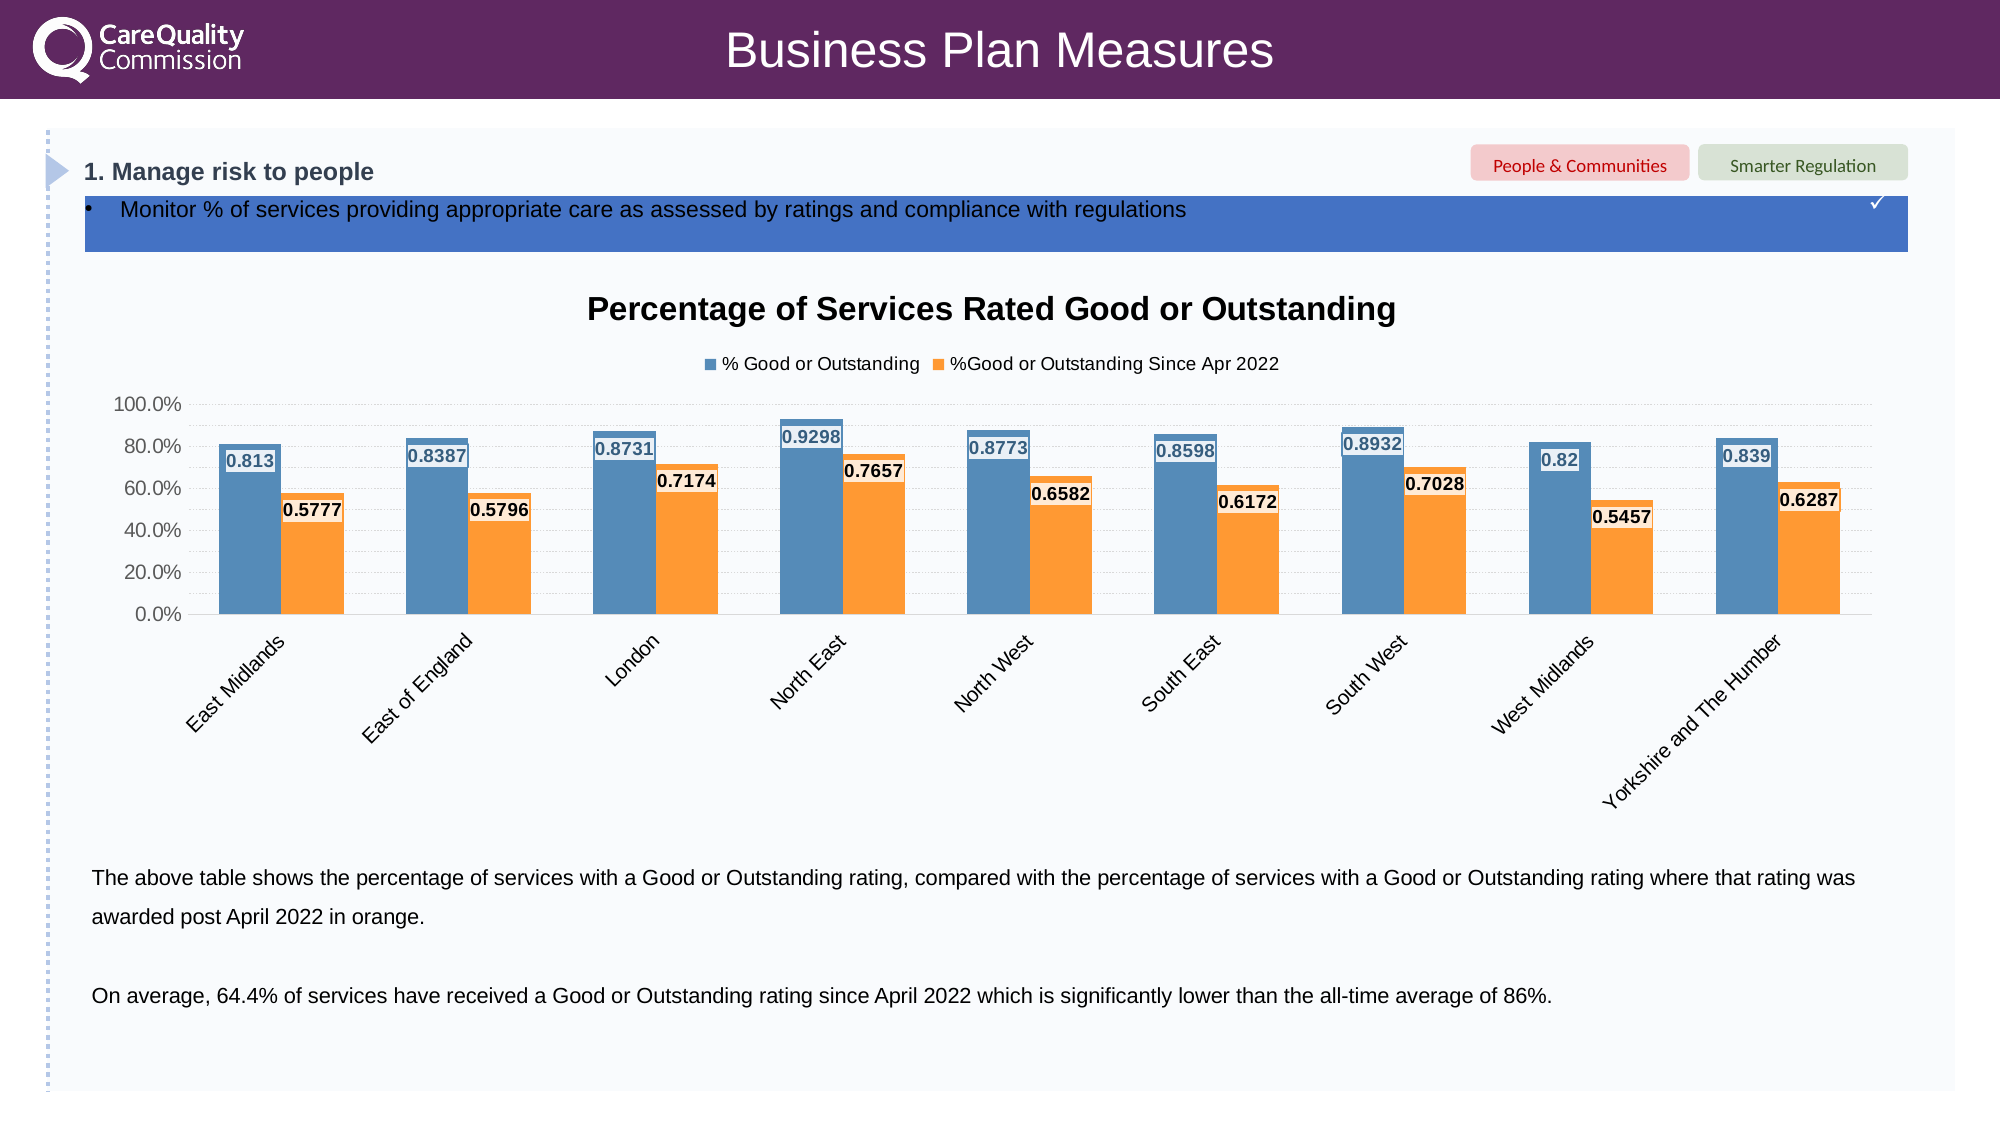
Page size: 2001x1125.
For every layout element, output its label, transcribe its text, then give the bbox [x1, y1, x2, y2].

chart [76, 261, 1909, 829]
text_box 1. Manage risk to people [69, 147, 670, 194]
text_box [0, 0, 2000, 99]
text_box Smarter Regulation [1698, 144, 1909, 181]
text_box Business Plan Measures [641, 9, 1358, 86]
text_box [45, 128, 1955, 1091]
table_header Monitor % of services providing appropriate care as assessed by ratings and compliance with regulations [85, 196, 1848, 252]
table_header  [1848, 196, 1908, 252]
picture [32, 16, 245, 84]
text_box The above table shows the percentage of services with a Good or Outstanding rating, compared with the percentage of services with a Good or Outstanding rating where that rating was awarded post April 2022 in orange. On average, 64.4% of services have received a Good or Outstanding rating since April 2022 which is significantly lower than the all-time average of 86%. [76, 843, 1922, 1014]
text_box People & Communities [1470, 144, 1690, 181]
